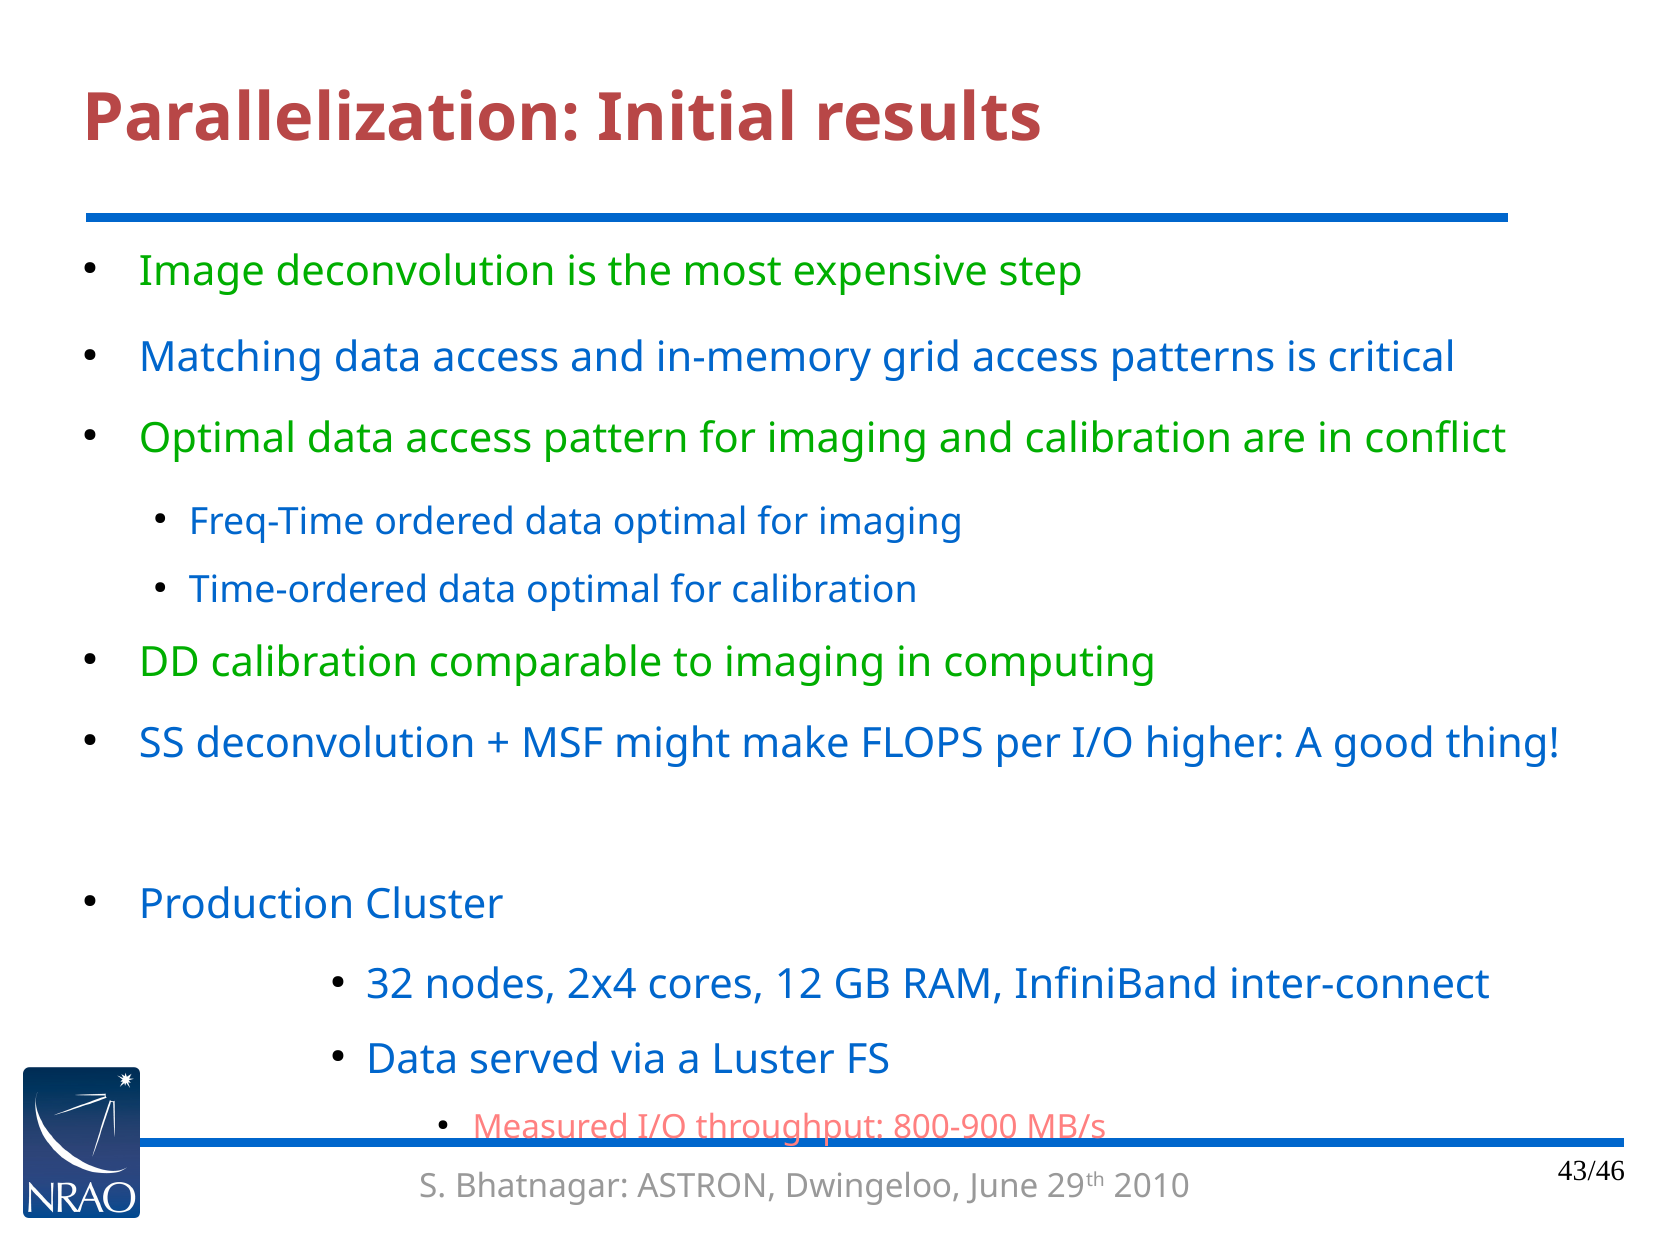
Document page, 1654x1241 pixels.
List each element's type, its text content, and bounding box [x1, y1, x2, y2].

title Parallelization: Initial results [82, 49, 1571, 180]
list Image deconvolution is the most expensive step Matching data access and in-memory grid access patterns is critical Optimal data access pattern for imaging and calibration are in conflict Freq-Time ordered data optimal for imaging Time-ordered data optimal for calibration DD calibration comparable to imaging in computing SS deconvolution + MSF might make FLOPS per I/O higher: A good thing! Production Cluster 32 nodes, 2x4 cores, 12 GB RAM, InfiniBand inter-connect Data served via a Luster FS Measured I/O throughput: 800-900 MB/s [82, 240, 1571, 1109]
picture [23, 1067, 140, 1218]
